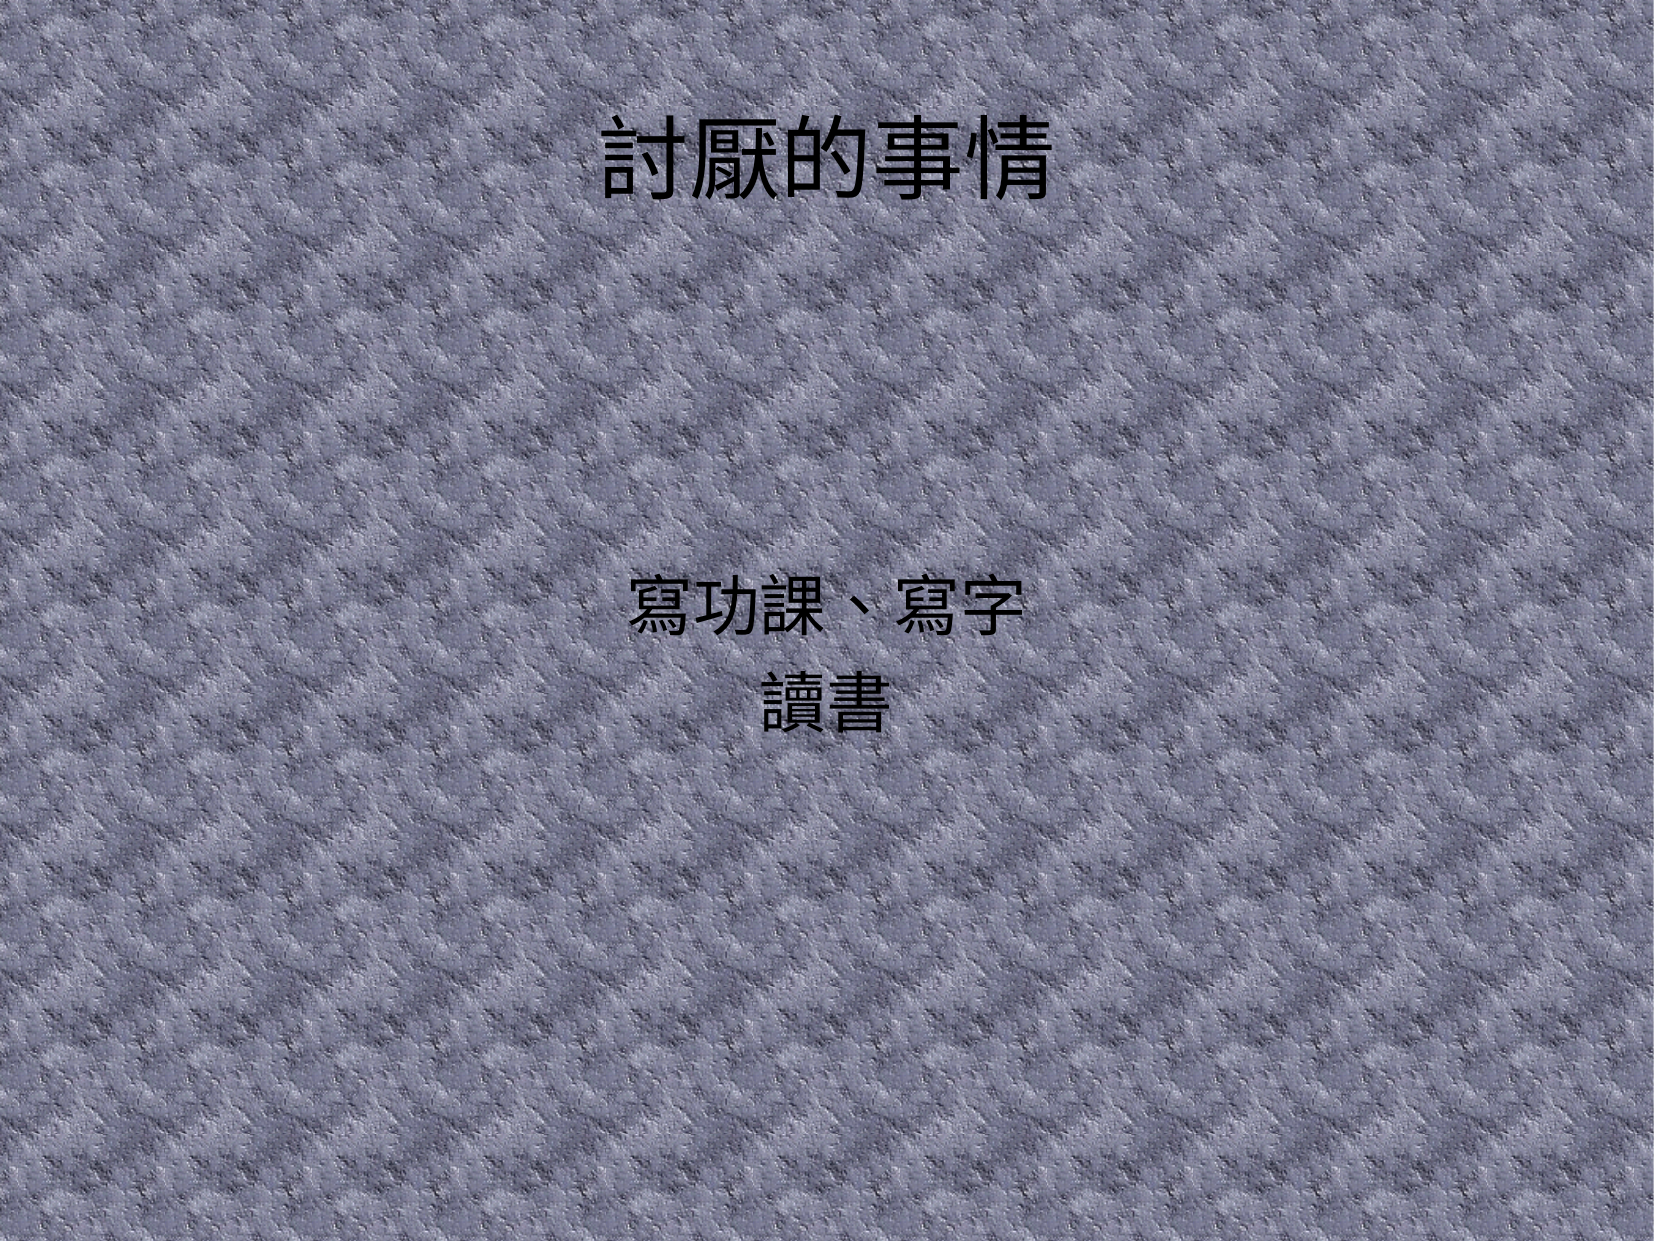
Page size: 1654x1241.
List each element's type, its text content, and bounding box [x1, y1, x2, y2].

subtitle 寫功課、寫字 讀書 [82, 290, 1571, 1010]
picture [0, 0, 1654, 1241]
title 討厭的事情 [82, 49, 1571, 257]
